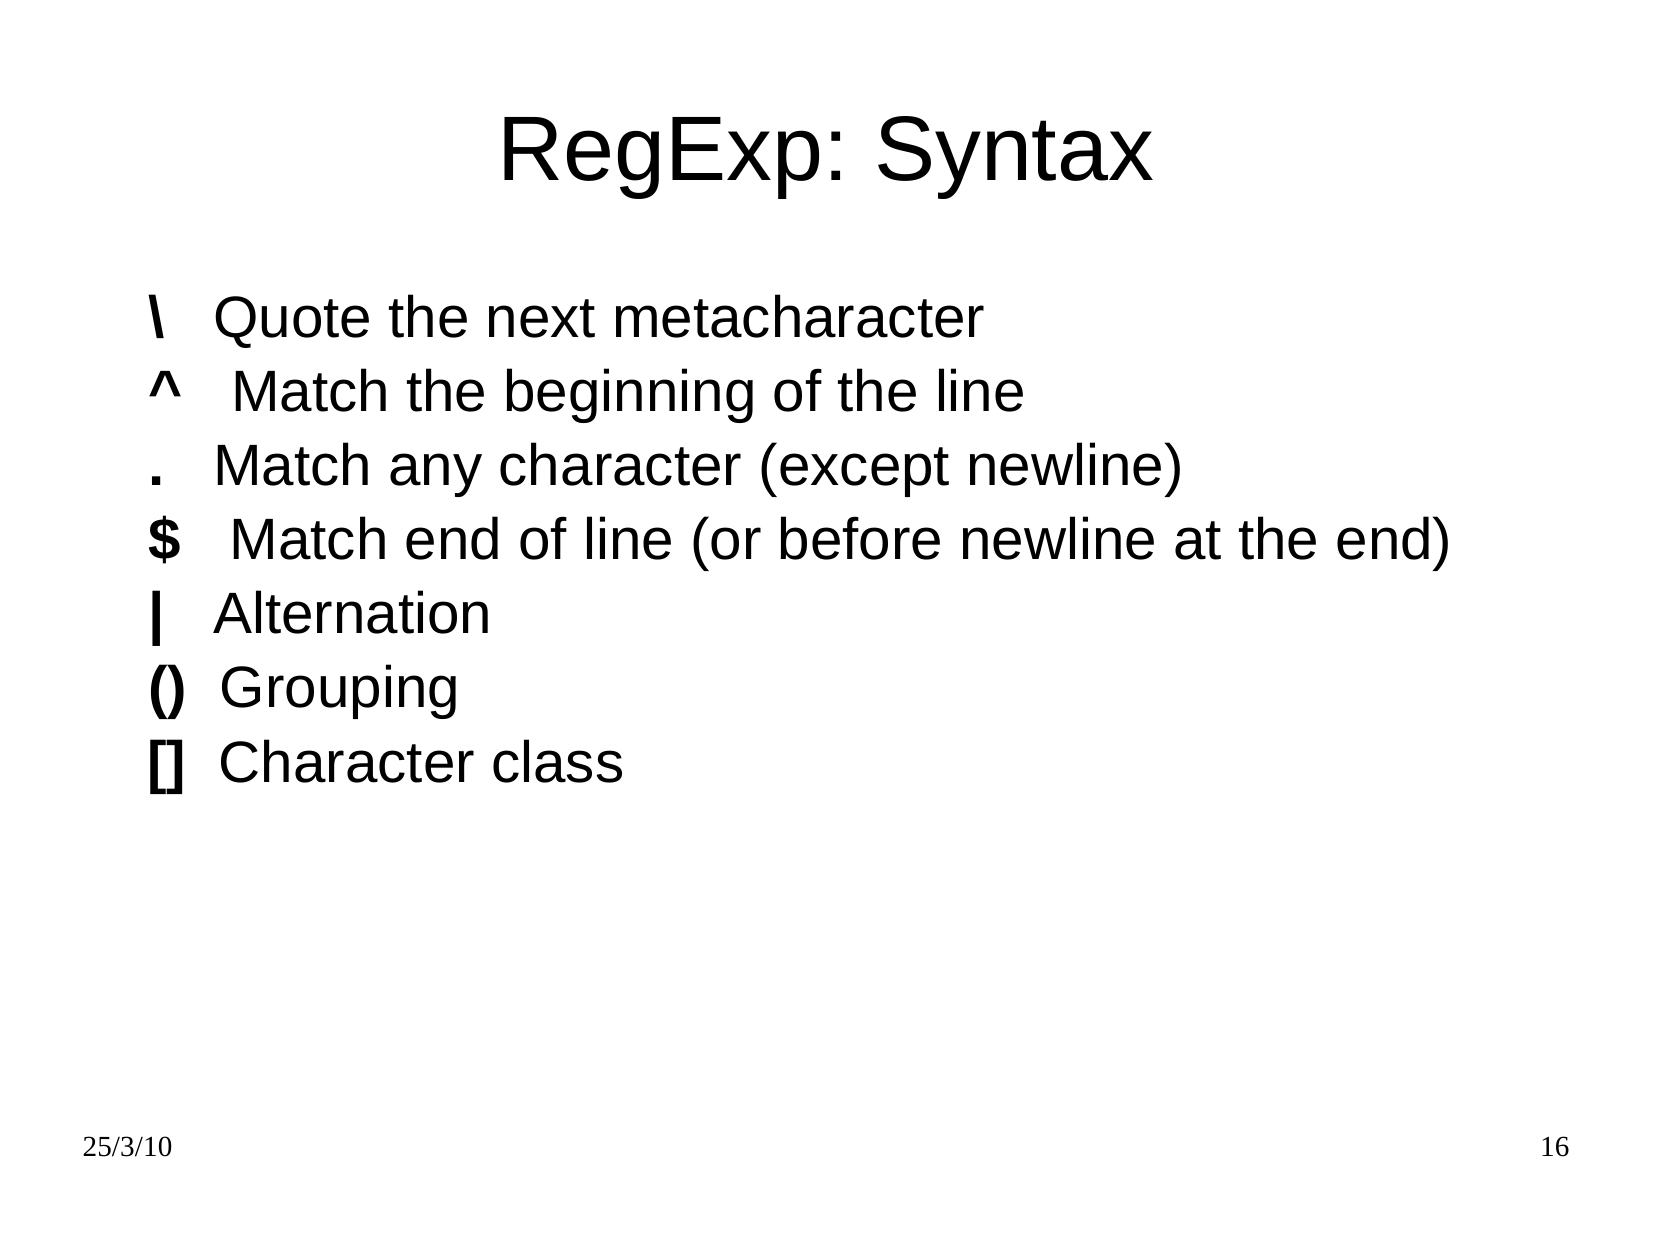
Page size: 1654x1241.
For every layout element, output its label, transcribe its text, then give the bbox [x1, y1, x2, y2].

title RegExp: Syntax [82, 49, 1571, 256]
list \ Quote the next metacharacter ^ Match the beginning of the line . Match any character (except newline) $ Match end of line (or before newline at the end) | Alternation () Grouping [] Character class [82, 290, 1571, 1109]
